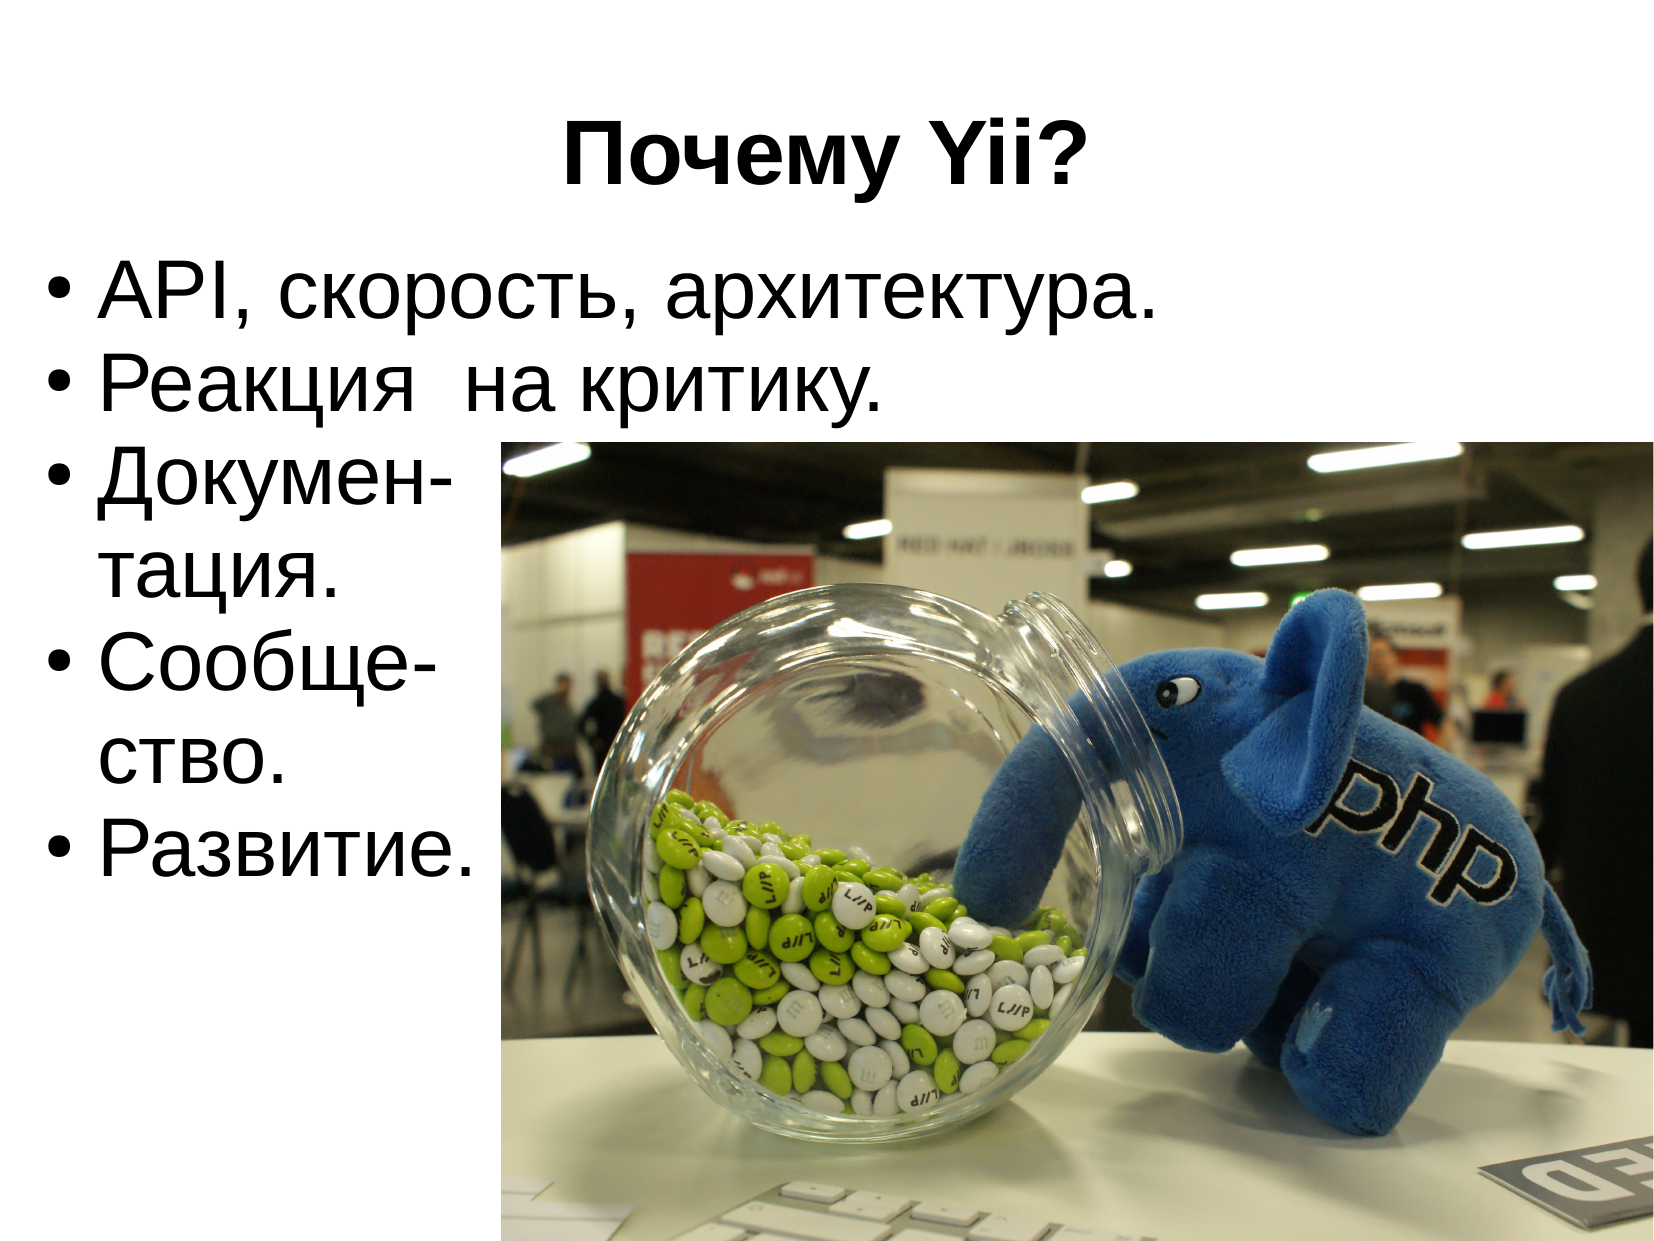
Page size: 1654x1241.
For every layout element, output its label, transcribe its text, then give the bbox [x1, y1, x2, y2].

title Почему Yii? [82, 56, 1571, 250]
picture [501, 442, 1654, 1241]
text_box API, скорость, архитектура. Реакция на критику. Докумен- тация. Сообще- ство. Развитие. [29, 236, 1565, 903]
